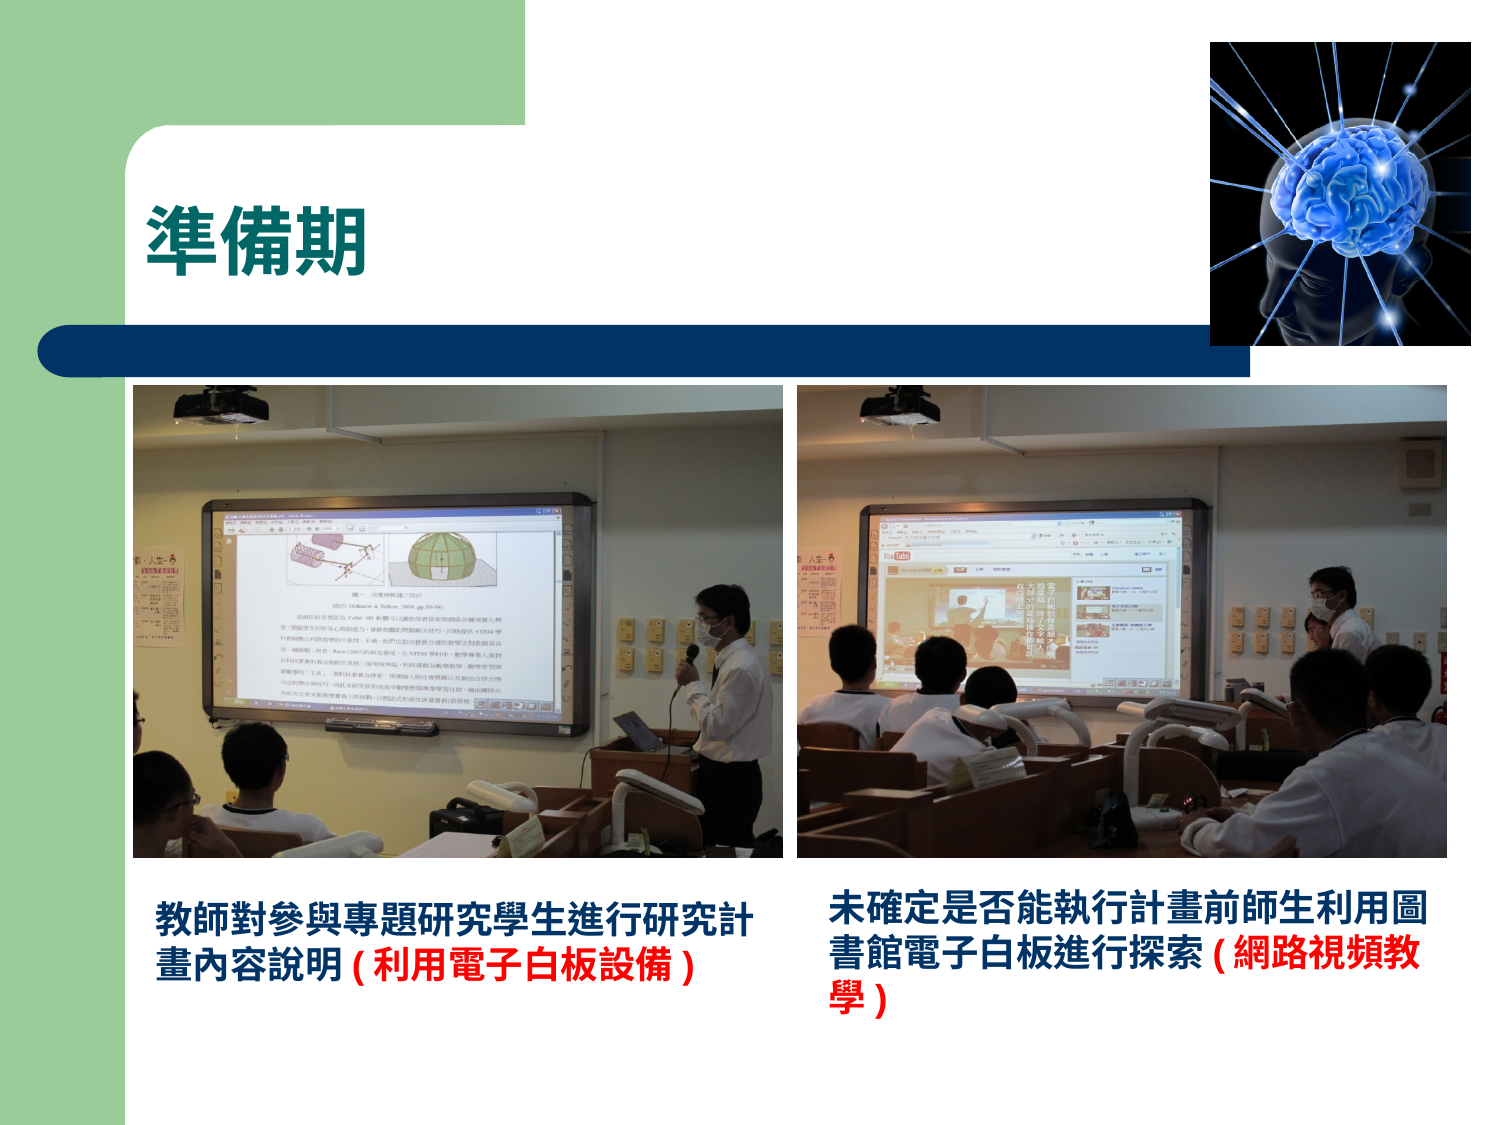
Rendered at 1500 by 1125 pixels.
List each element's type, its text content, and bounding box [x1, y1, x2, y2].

picture [1210, 42, 1471, 346]
picture [133, 385, 783, 858]
title 準備期 [136, 136, 1210, 301]
text_box 未確定是否能執行計畫前師生利用圖書館電子白板進行探索(網路視頻教學) [820, 869, 1459, 1035]
text_box 教師對參與專題研究學生進行研究計畫內容說明(利用電子白板設備) [147, 881, 786, 1002]
picture [797, 385, 1447, 858]
